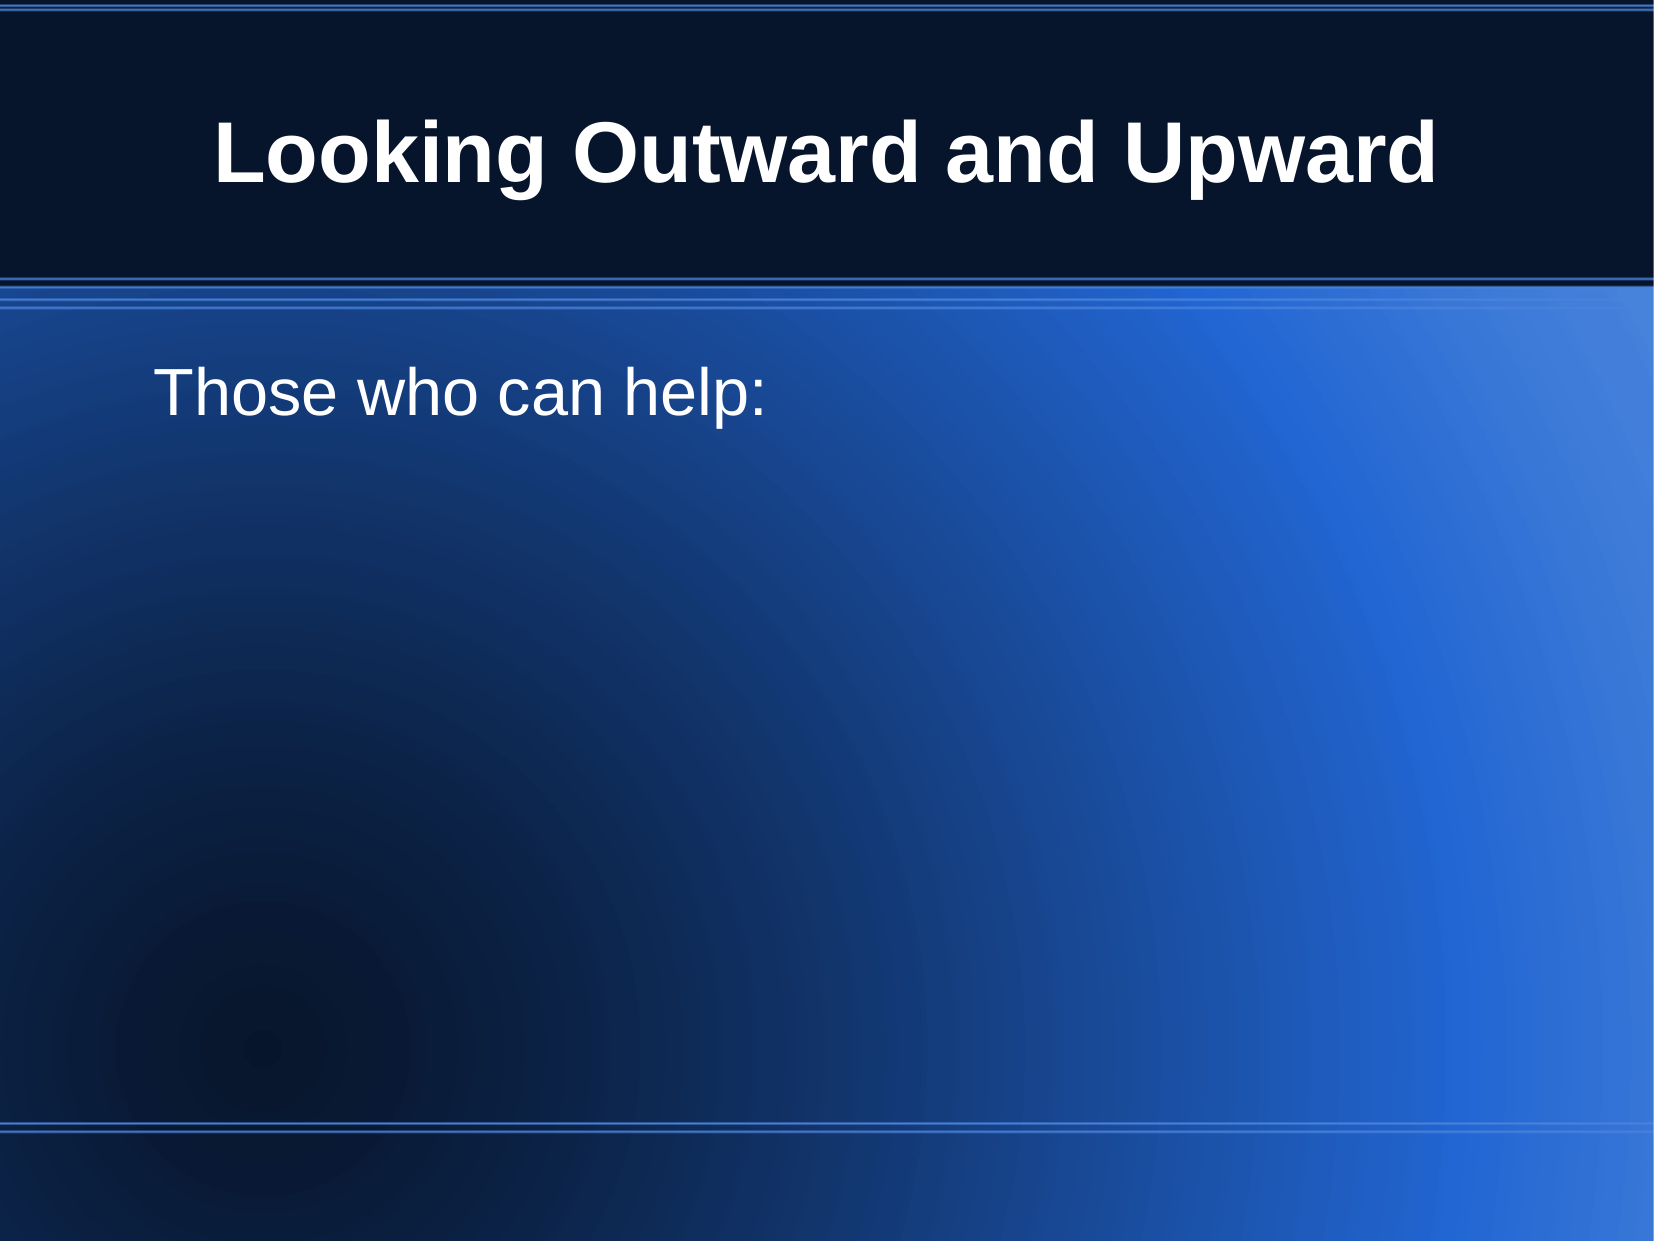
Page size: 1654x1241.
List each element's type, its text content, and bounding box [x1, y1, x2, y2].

list Those who can help: [82, 355, 1571, 1058]
picture [0, 0, 1654, 1241]
title Looking Outward and Upward [82, 49, 1571, 257]
